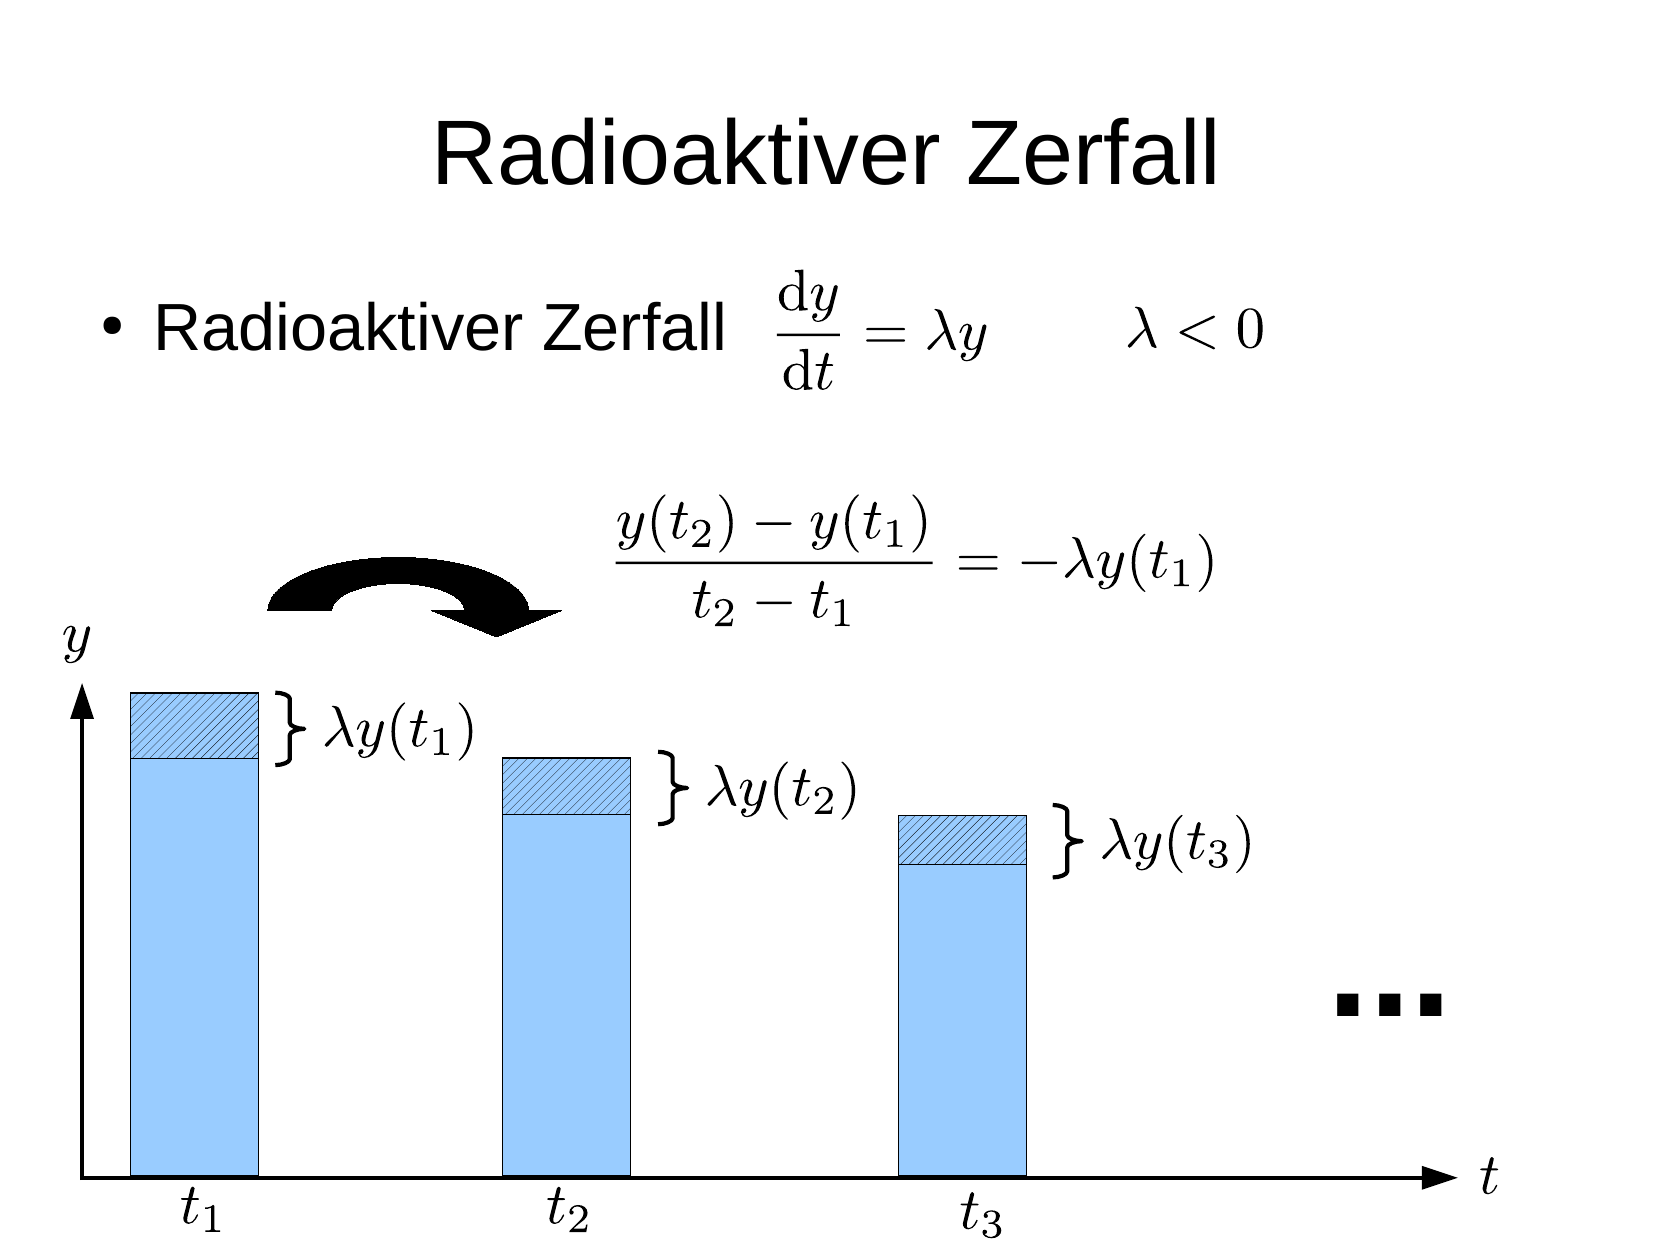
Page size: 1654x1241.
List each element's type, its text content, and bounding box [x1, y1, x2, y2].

text_box ... [1312, 873, 1468, 1056]
title Radioaktiver Zerfall [82, 56, 1571, 250]
text_box [321, 702, 478, 761]
text_box [776, 269, 989, 390]
text_box [898, 815, 1027, 1176]
text_box [615, 494, 1219, 627]
text_box [959, 1192, 1004, 1239]
list Radioaktiver Zerfall [82, 290, 1571, 1094]
text_box [130, 692, 259, 1176]
text_box [61, 625, 93, 664]
text_box [1478, 1157, 1500, 1195]
text_box [179, 1186, 224, 1232]
text_box [1124, 306, 1265, 350]
text_box [545, 1186, 591, 1233]
text_box [704, 761, 861, 820]
text_box [267, 557, 562, 637]
text_box [502, 757, 631, 1176]
text_box [1099, 814, 1256, 874]
